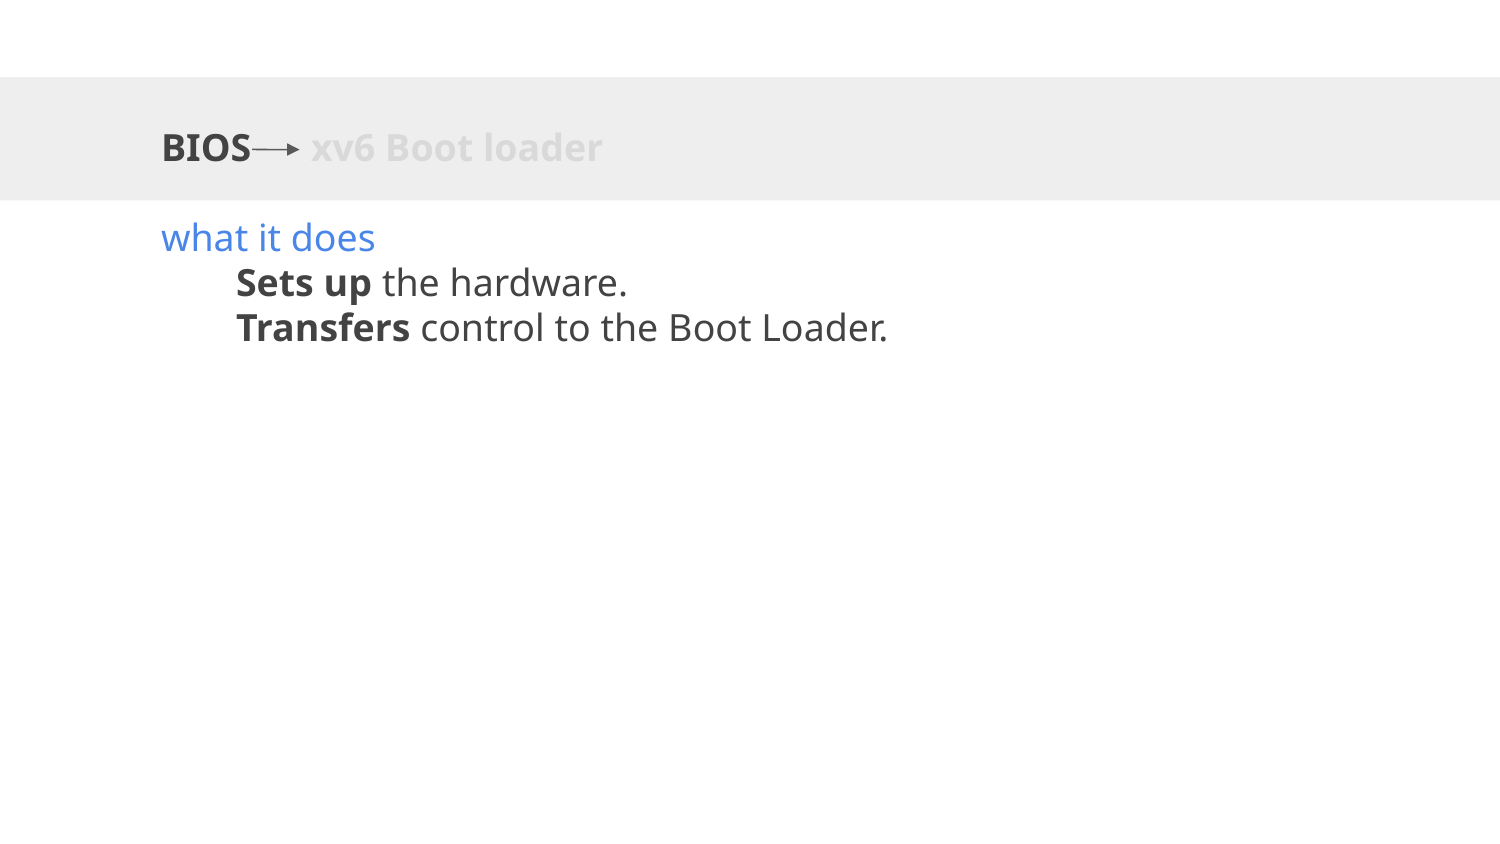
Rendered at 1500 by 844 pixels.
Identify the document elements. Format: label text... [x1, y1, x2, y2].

text_box [0, 77, 1500, 201]
text_box BIOS xv6 Boot loader what it does Sets up the hardware. Transfers control to the Boot Loader. [145, 108, 1331, 601]
